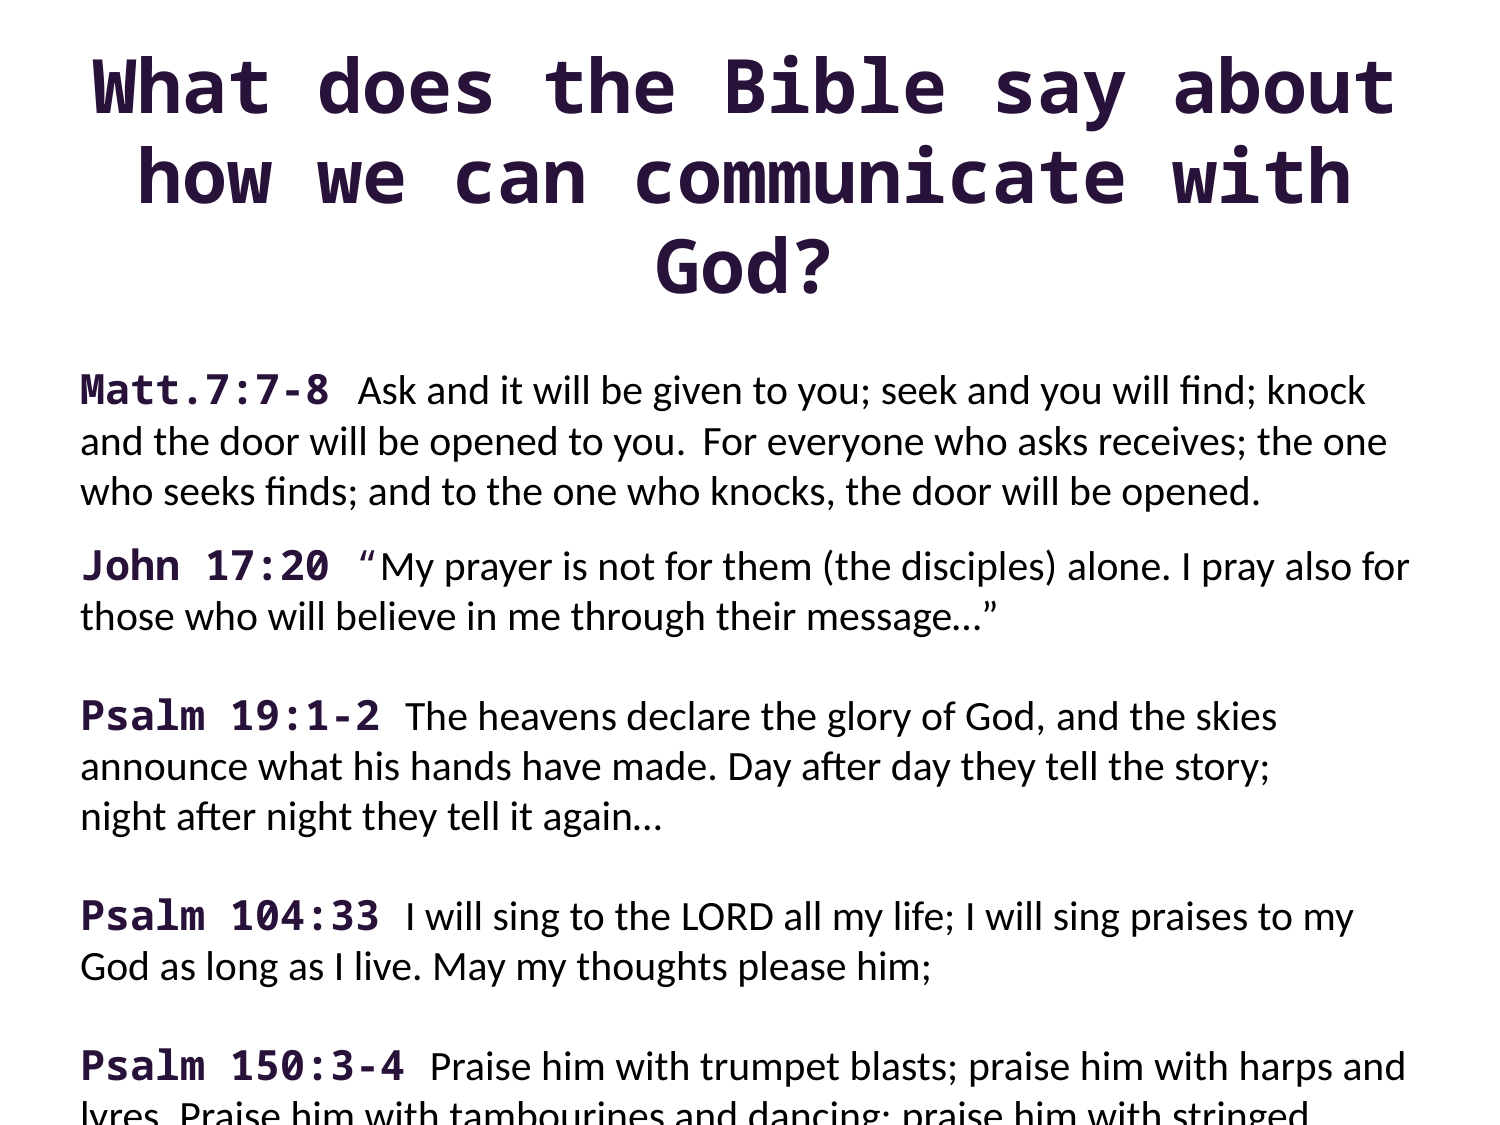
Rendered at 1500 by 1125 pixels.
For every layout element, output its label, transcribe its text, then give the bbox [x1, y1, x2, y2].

text_box What does the Bible say about how we can communicate with God? Matt.7:7-8 Ask and it will be given to you; seek and you will find; knock and the door will be opened to you. For everyone who asks receives; the one who seeks finds; and to the one who knocks, the door will be opened. John 17:20 “My prayer is not for them (the disciples) alone. I pray also for those who will believe in me through their message…” Psalm 19:1-2 The heavens declare the glory of God, and the skies announce what his hands have made. Day after day they tell the story; night after night they tell it again… Psalm 104:33 I will sing to the Lord all my life; I will sing praises to my God as long as I live. May my thoughts please him; Psalm 150:3-4 Praise him with trumpet blasts; praise him with harps and lyres. Praise him with tambourines and dancing; praise him with stringed instruments and flutes. [64, 30, 1436, 1125]
